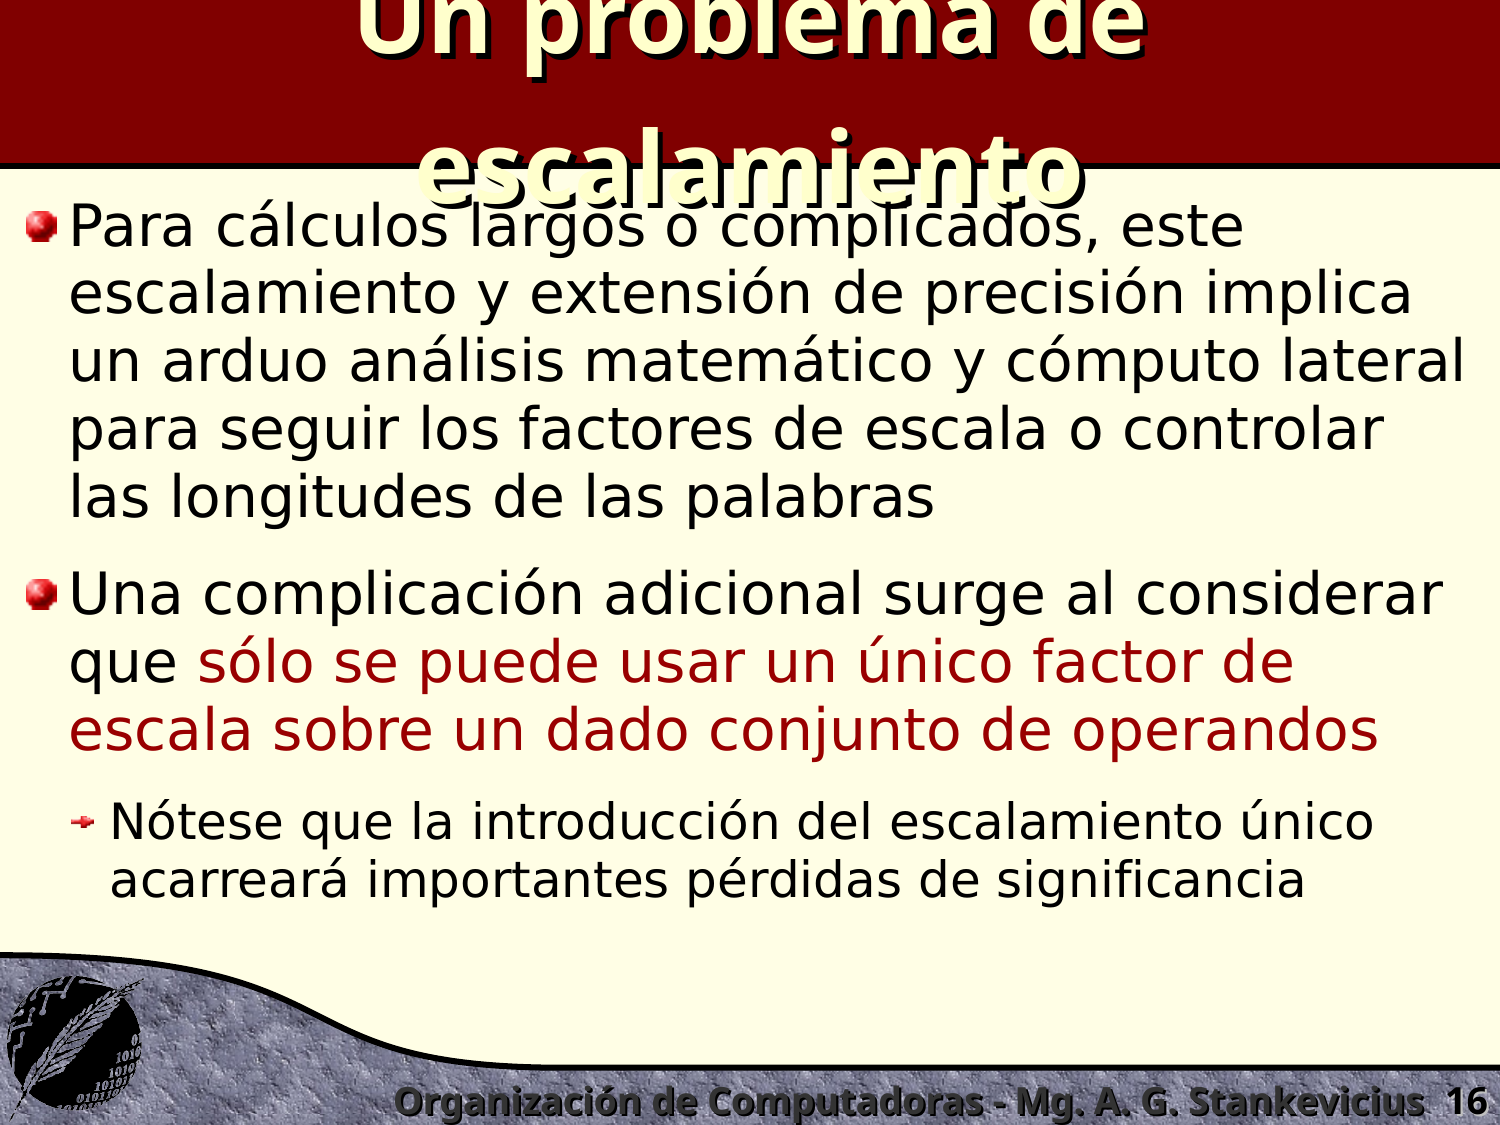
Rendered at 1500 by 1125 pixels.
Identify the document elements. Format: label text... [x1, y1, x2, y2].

picture [1058, 1100, 1065, 1110]
title Un problema de escalamiento [15, 5, 1485, 160]
list Para cálculos largos o complicados, este escalamiento y extensión de precisión implica un arduo análisis matemático y cómputo lateral para seguir los factores de escala o controlar las longitudes de las palabras Una complicación adicional surge al considerar que sólo se puede usar un único factor de escala sobre un dado conjunto de operandos Nótese que la introducción del escalamiento único acarreará importantes pérdidas de significancia [11, 192, 1486, 935]
picture [0, 959, 1500, 1125]
picture [802, 1100, 806, 1110]
picture [448, 1100, 455, 1110]
